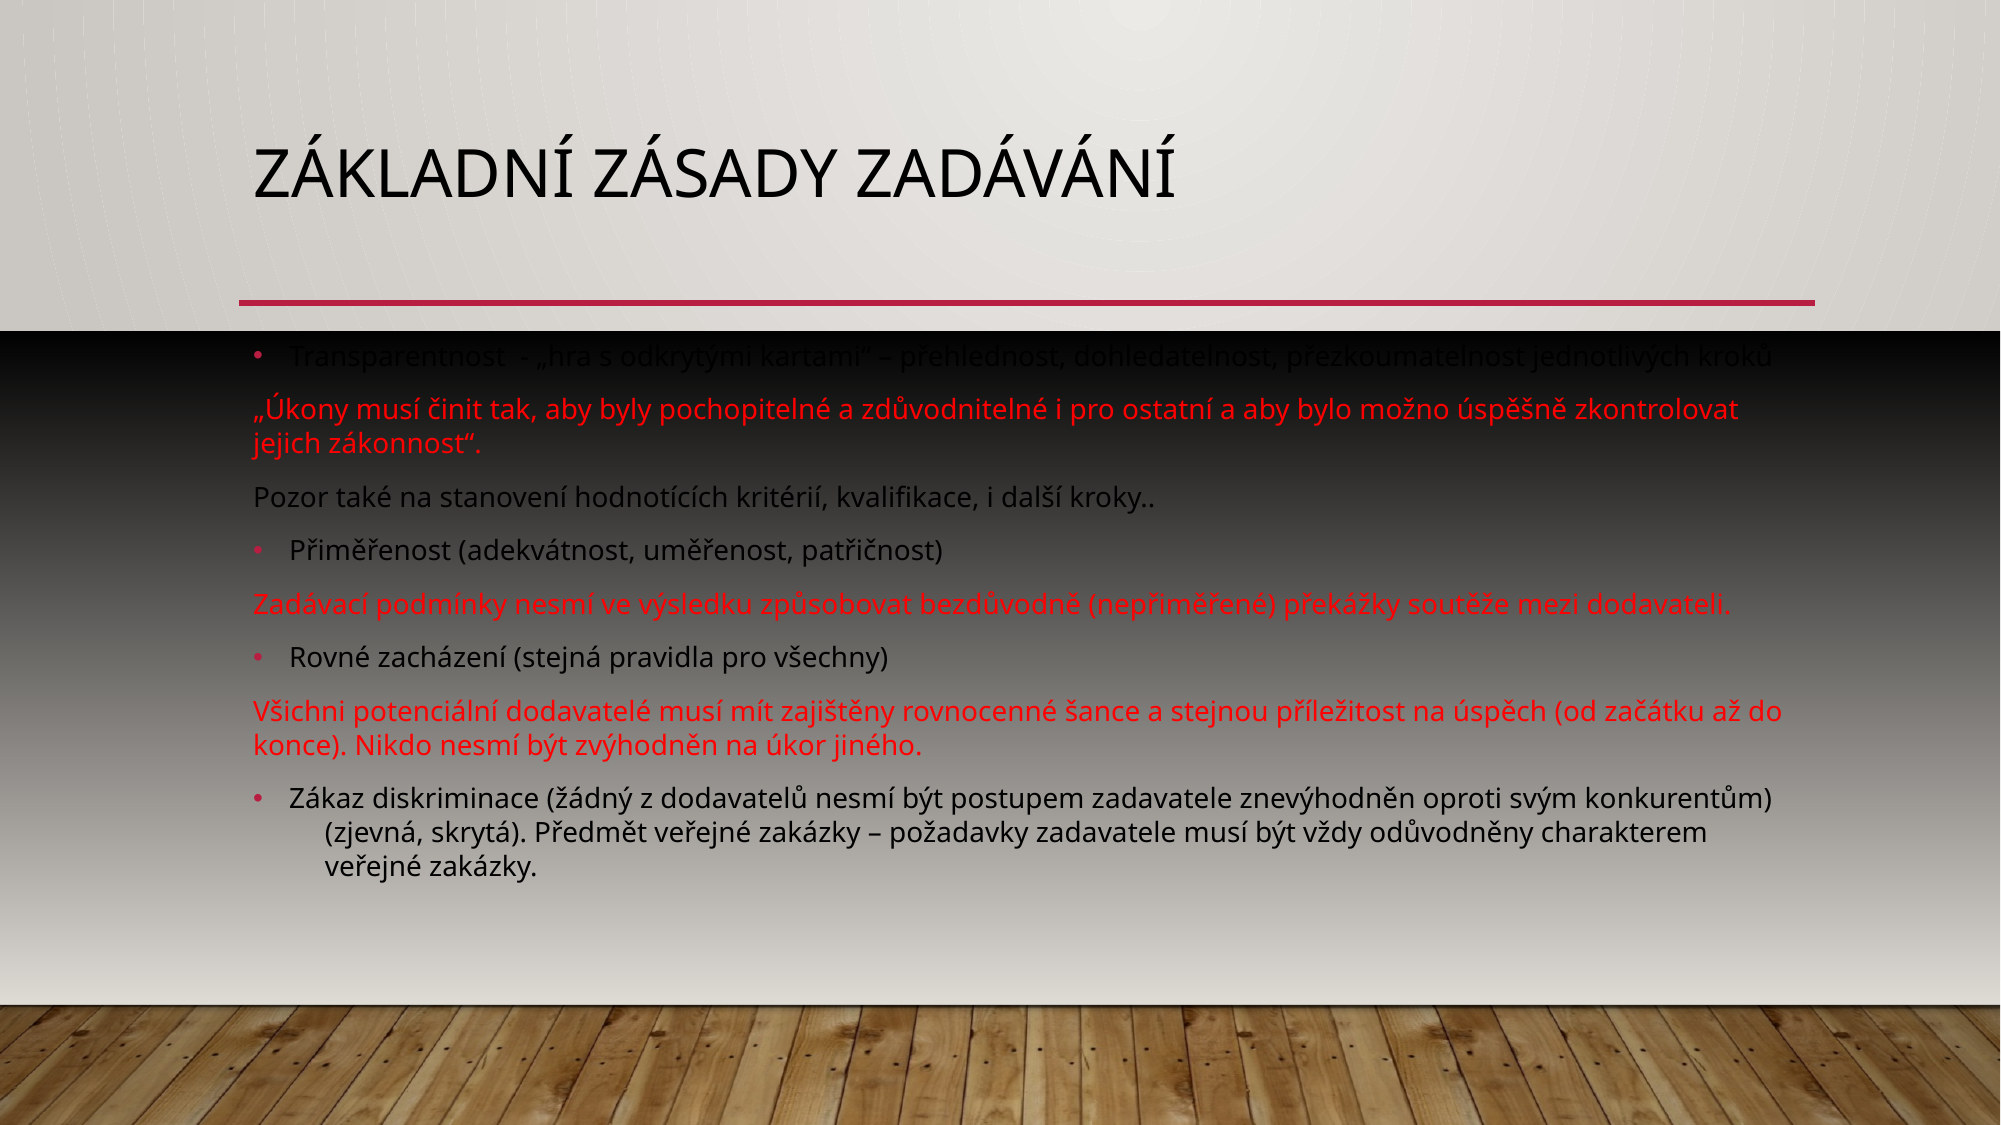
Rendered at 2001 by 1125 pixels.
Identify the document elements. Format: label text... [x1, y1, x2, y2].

title Základní zásady zadávání [238, 131, 1814, 305]
list Transparentnost - „hra s odkrytými kartami“ – přehlednost, dohledatelnost, přezkoumatelnost jednotlivých kroků „Úkony musí činit tak, aby byly pochopitelné a zdůvodnitelné i pro ostatní a aby bylo možno úspěšně zkontrolovat jejich zákonnost“. Pozor také na stanovení hodnotících kritérií, kvalifikace, i další kroky.. Přiměřenost (adekvátnost, uměřenost, patřičnost) Zadávací podmínky nesmí ve výsledku způsobovat bezdůvodně (nepřiměřené) překážky soutěže mezi dodavateli. Rovné zacházení (stejná pravidla pro všechny) Všichni potenciální dodavatelé musí mít zajištěny rovnocenné šance a stejnou příležitost na úspěch (od začátku až do konce). Nikdo nesmí být zvýhodněn na úkor jiného. Zákaz diskriminace (žádný z dodavatelů nesmí být postupem zadavatele znevýhodněn oproti svým konkurentům) (zjevná, skrytá). Předmět veřejné zakázky – požadavky zadavatele musí být vždy odůvodněny charakterem veřejné zakázky. [238, 330, 1814, 897]
